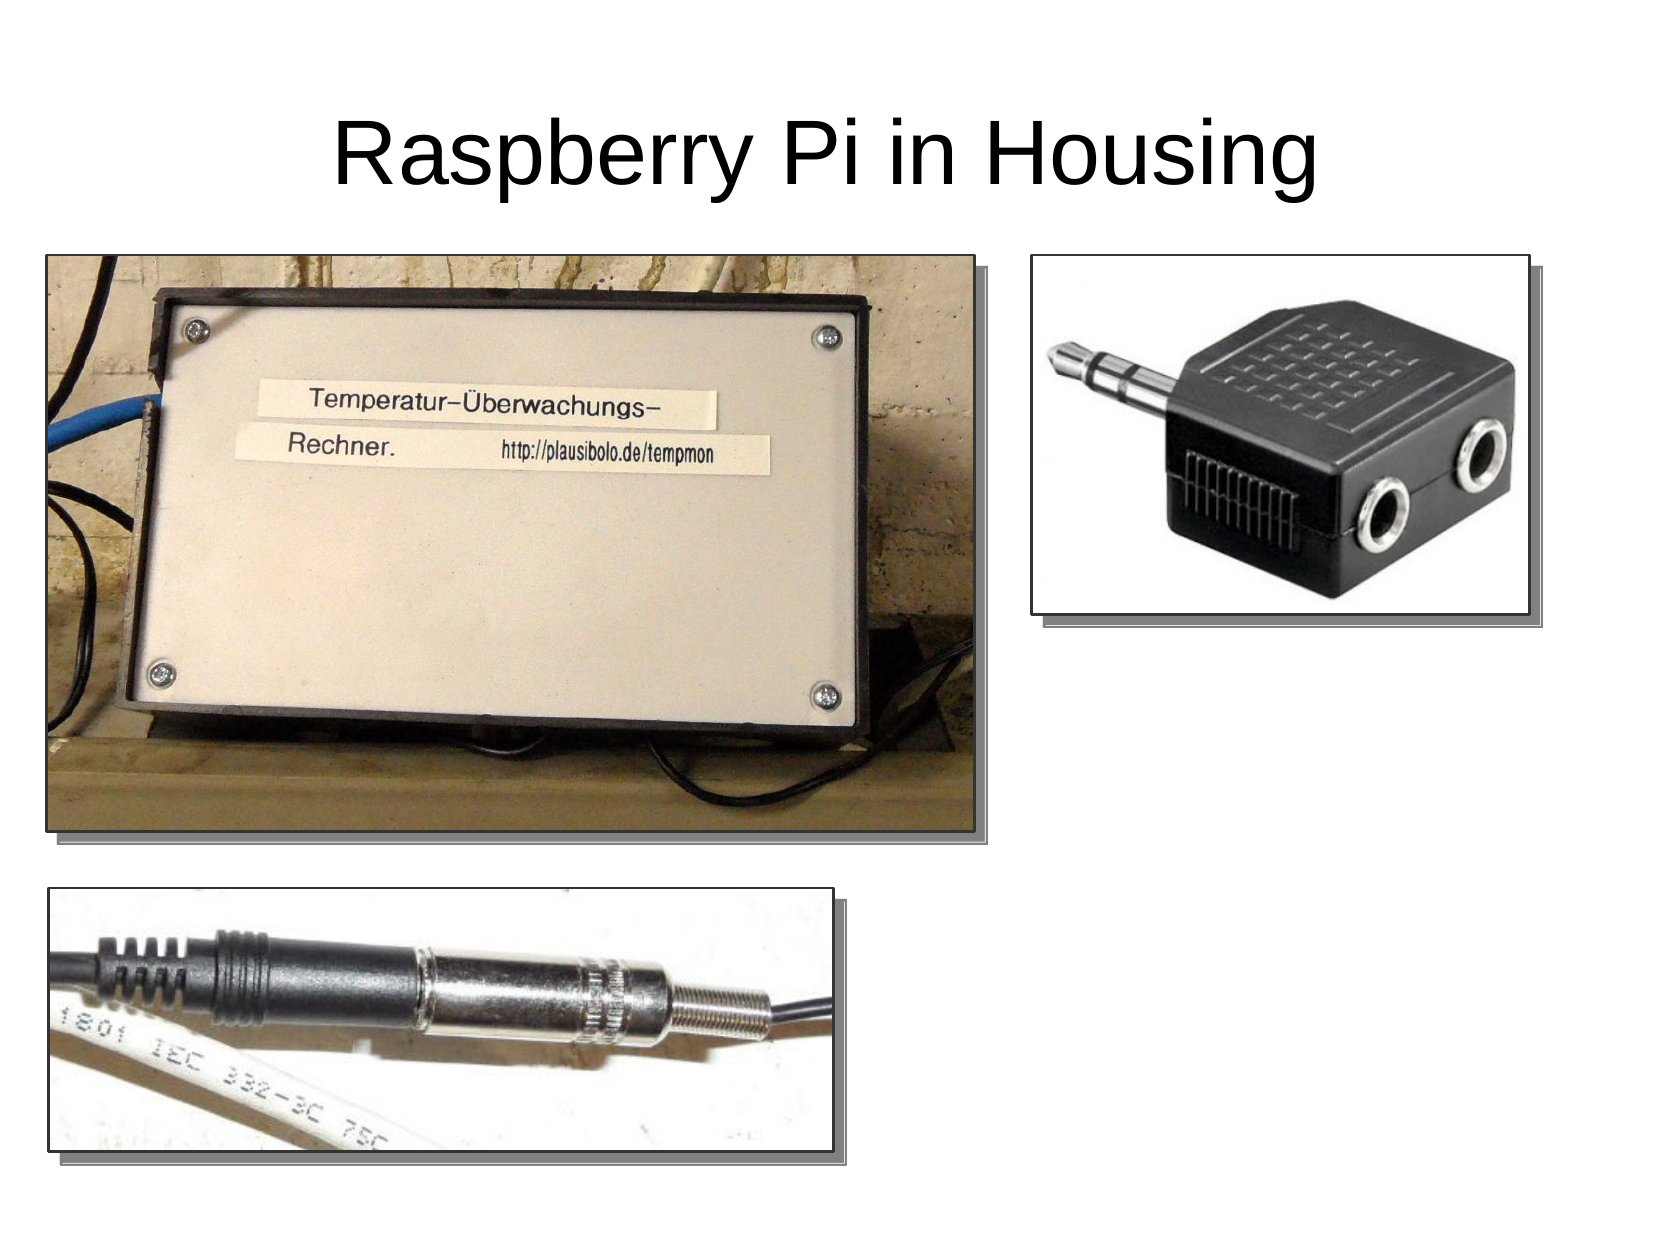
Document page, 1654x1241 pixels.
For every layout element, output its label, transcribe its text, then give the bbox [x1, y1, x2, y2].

picture [1033, 256, 1528, 613]
title Raspberry Pi in Housing [82, 49, 1571, 257]
picture [50, 889, 832, 1151]
picture [47, 256, 973, 830]
